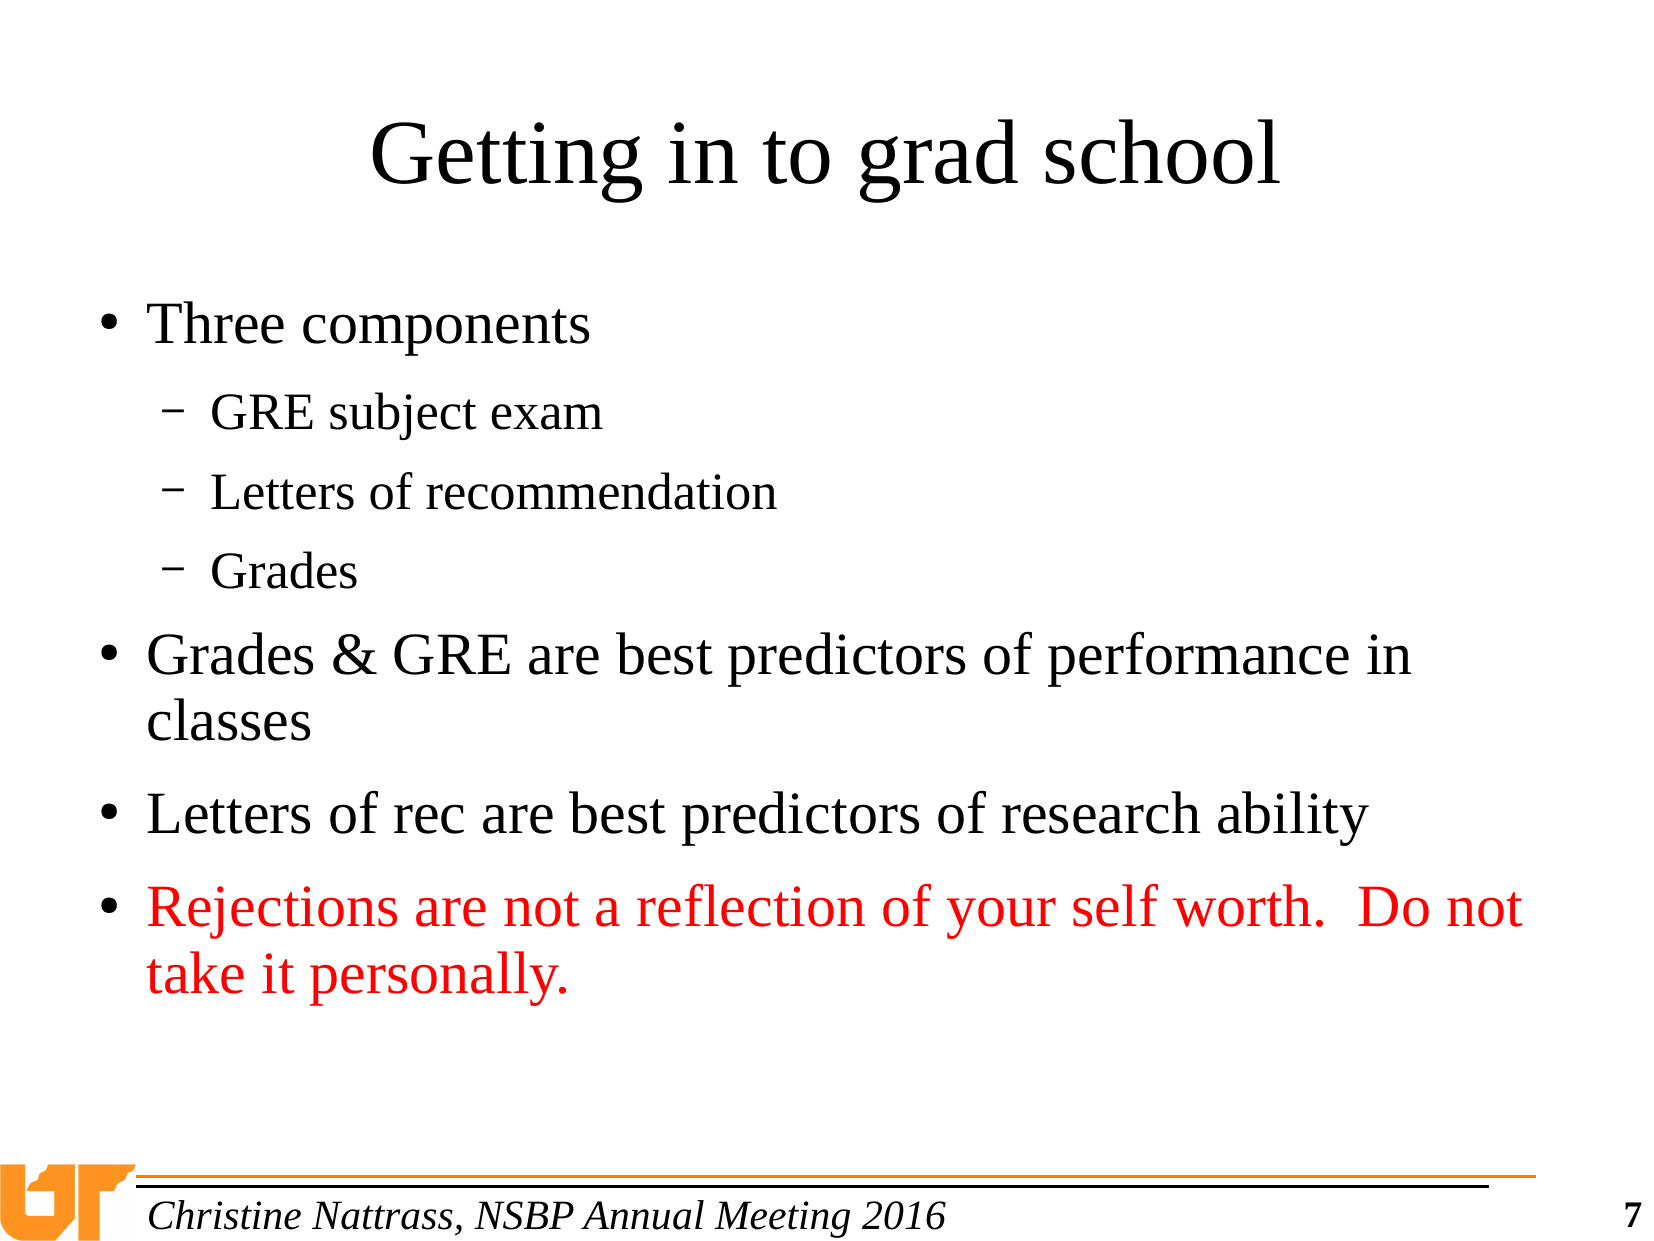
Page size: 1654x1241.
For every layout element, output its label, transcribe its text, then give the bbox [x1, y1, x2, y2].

list Three components GRE subject exam Letters of recommendation Grades Grades & GRE are best predictors of performance in classes Letters of rec are best predictors of research ability Rejections are not a reflection of your self worth. Do not take it personally. [82, 290, 1538, 1010]
picture [0, 1164, 136, 1241]
title Getting in to grad school [82, 49, 1571, 257]
